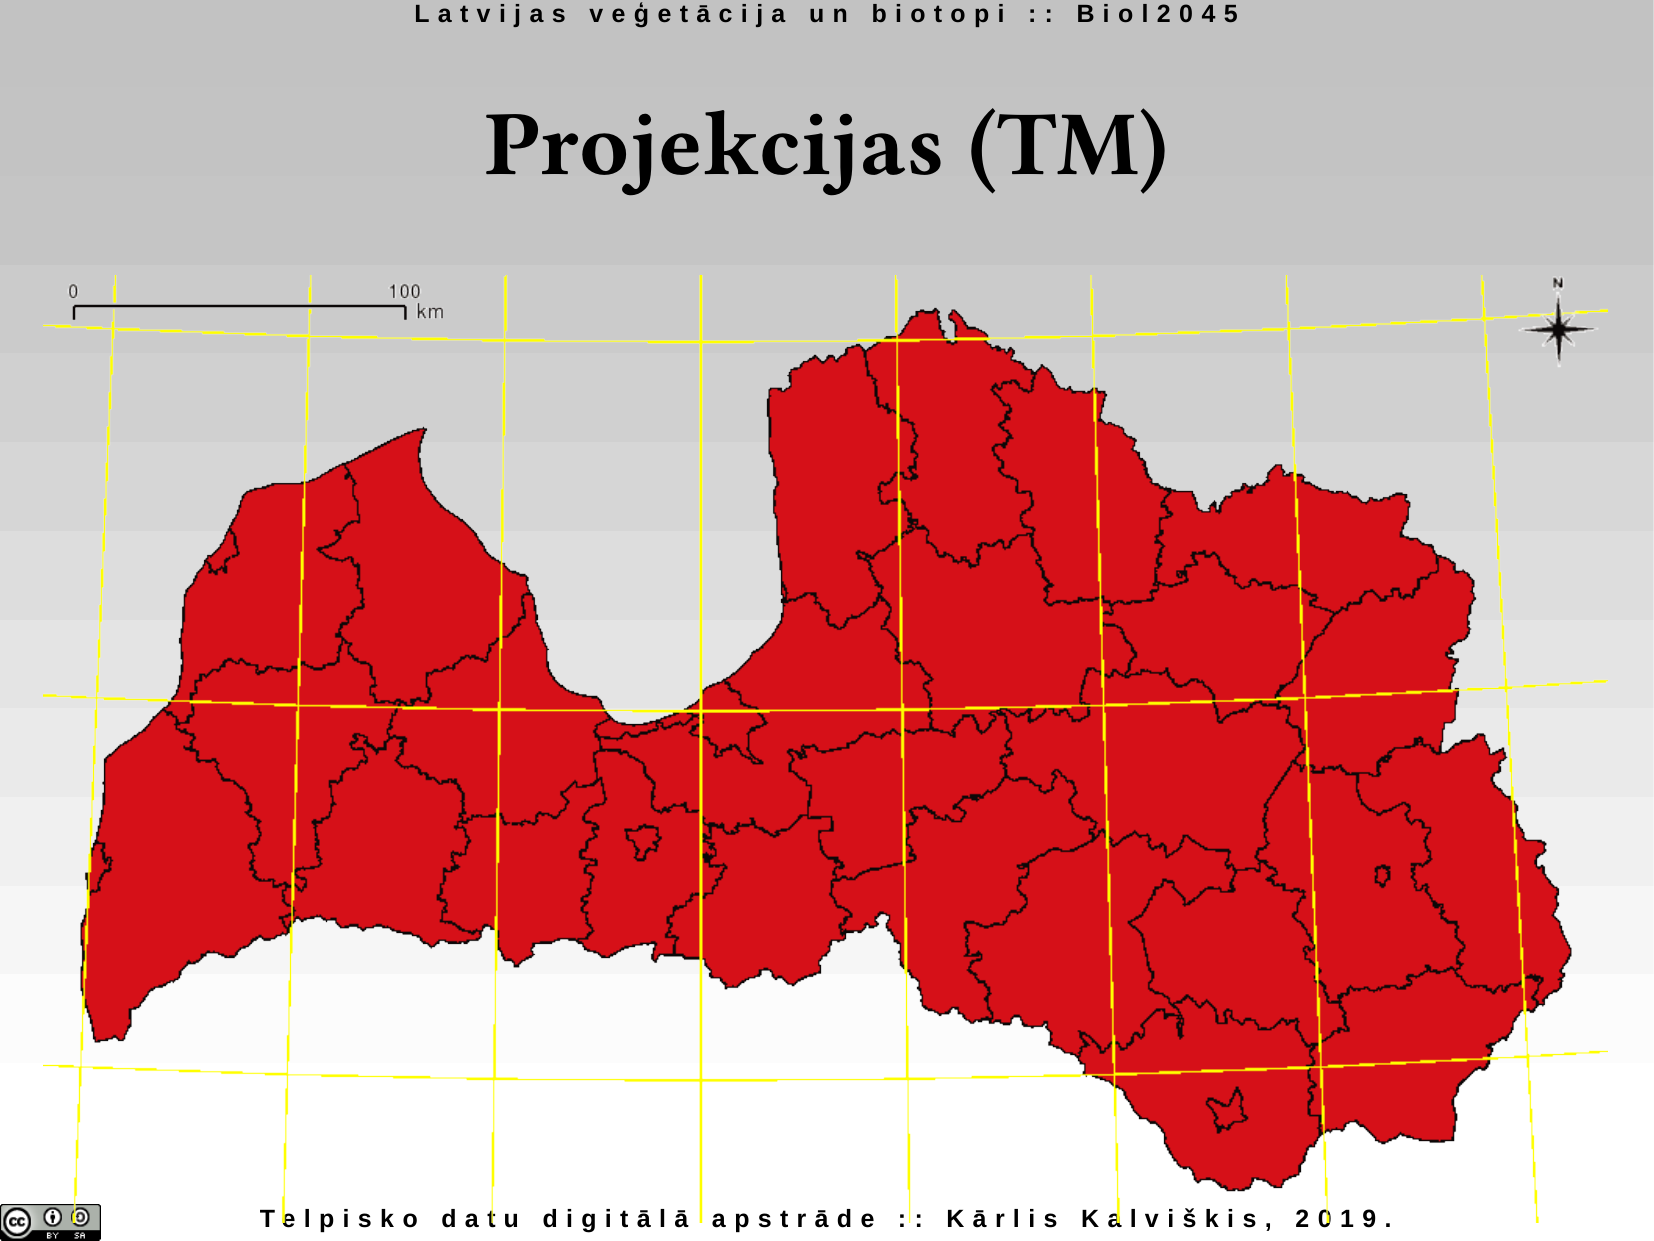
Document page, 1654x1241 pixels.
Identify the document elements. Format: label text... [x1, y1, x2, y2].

picture [0, 275, 1654, 1241]
title Projekcijas (TM) [0, 1, 1654, 287]
